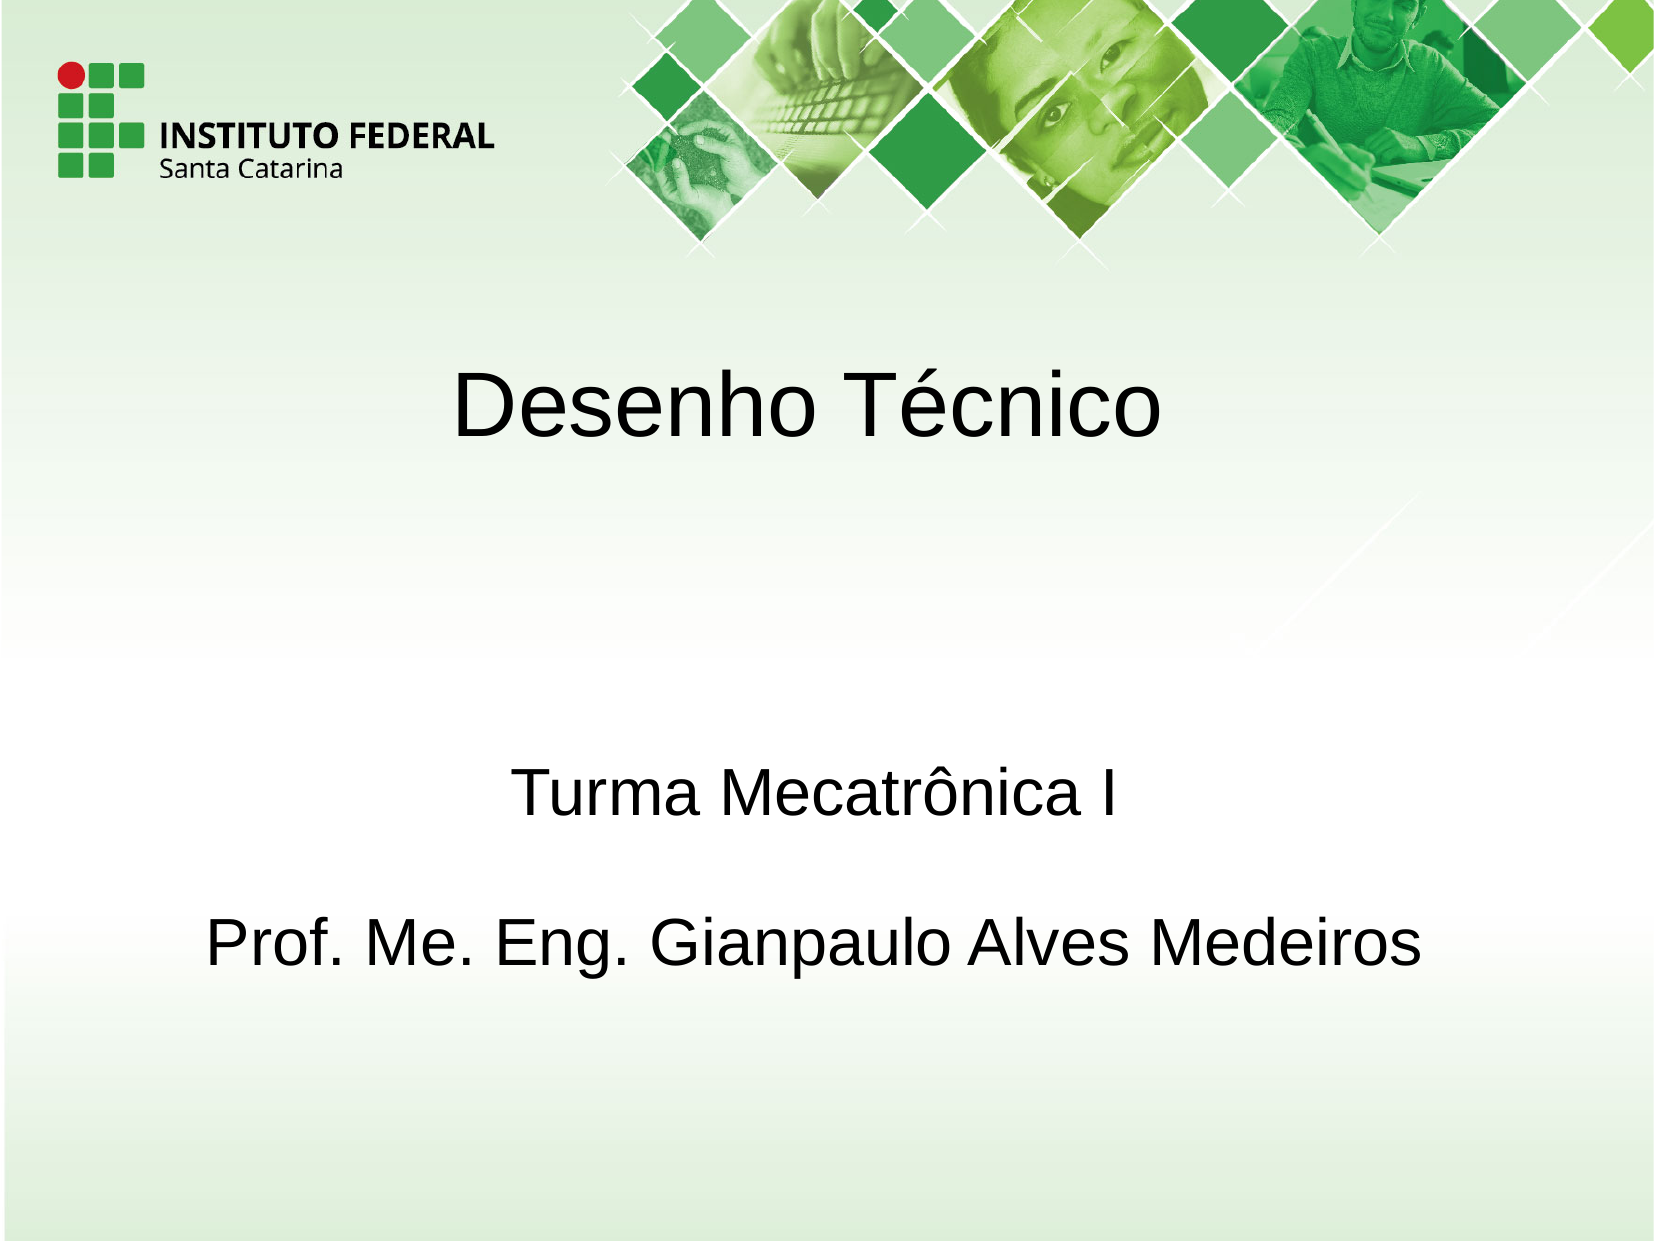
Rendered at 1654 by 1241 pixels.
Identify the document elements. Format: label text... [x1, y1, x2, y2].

picture [1, 0, 1654, 1241]
title Desenho Técnico [47, 300, 1595, 508]
subtitle Turma Mecatrônica I Prof. Me. Eng. Gianpaulo Alves Medeiros [47, 543, 1583, 1192]
